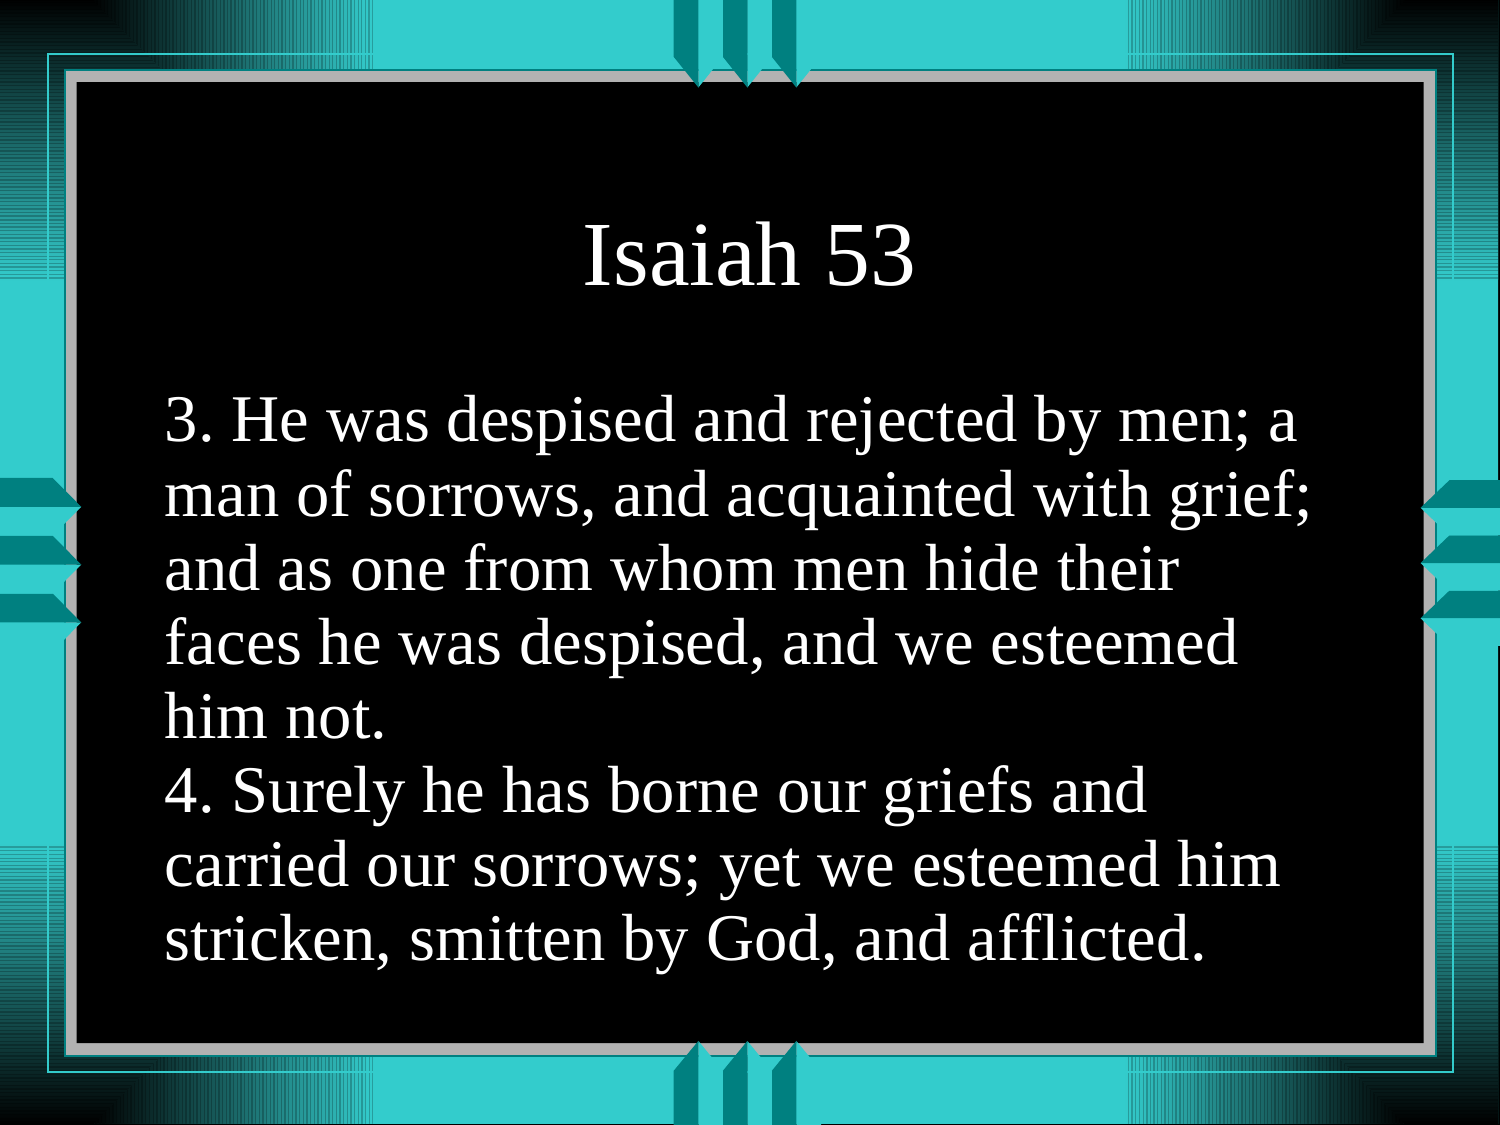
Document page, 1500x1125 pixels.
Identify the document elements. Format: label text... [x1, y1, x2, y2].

text_box 3. He was despised and rejected by men; a man of sorrows, and acquainted with grief; and as one from whom men hide their faces he was despised, and we esteemed him not. 4. Surely he has borne our griefs and carried our sorrows; yet we esteemed him stricken, smitten by God, and afflicted. [150, 375, 1351, 909]
title Isaiah 53 [112, 124, 1388, 313]
